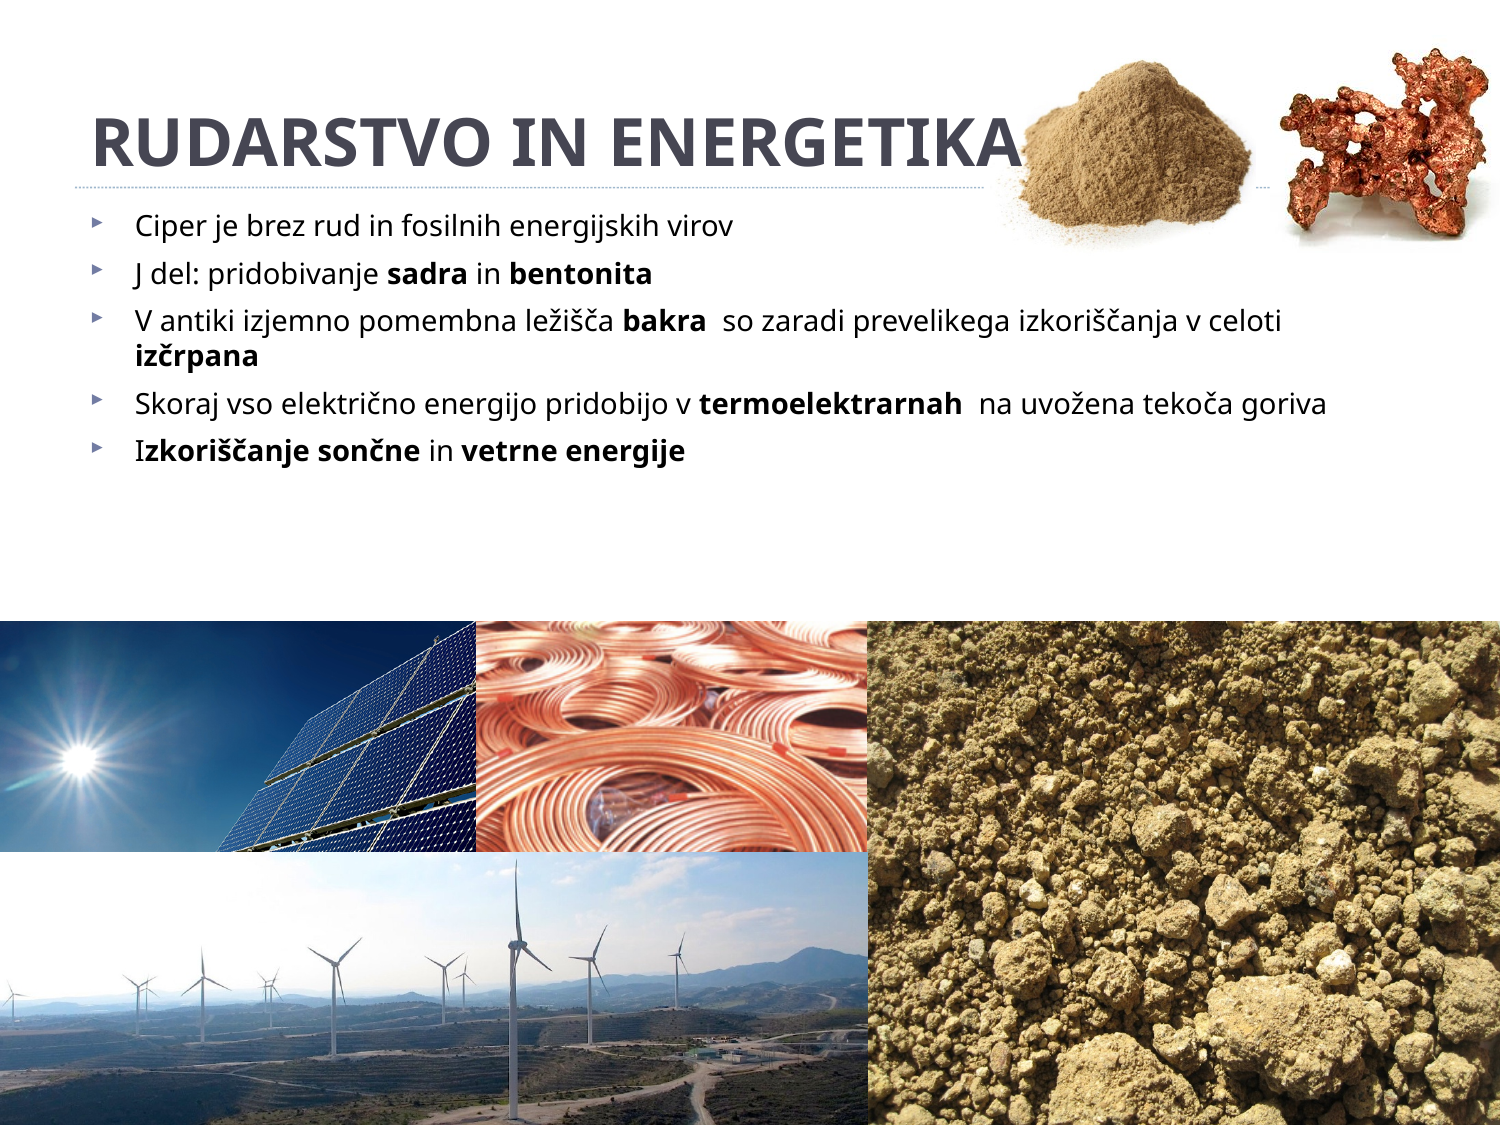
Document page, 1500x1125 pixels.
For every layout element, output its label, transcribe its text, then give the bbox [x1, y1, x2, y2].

title RUDARSTVO IN ENERGETIKA [75, 24, 1425, 188]
picture [1270, 35, 1500, 253]
picture [0, 621, 1500, 1125]
picture [984, 188, 1256, 200]
list Ciper je brez rud in fosilnih energijskih virov J del: pridobivanje sadra in bentonita V antiki izjemno pomembna ležišča bakra so zaradi prevelikega izkoriščanja v celoti izčrpana Skoraj vso električno energijo pridobijo v termoelektrarnah na uvožena tekoča goriva Izkoriščanje sončne in vetrne energije [75, 200, 1425, 621]
